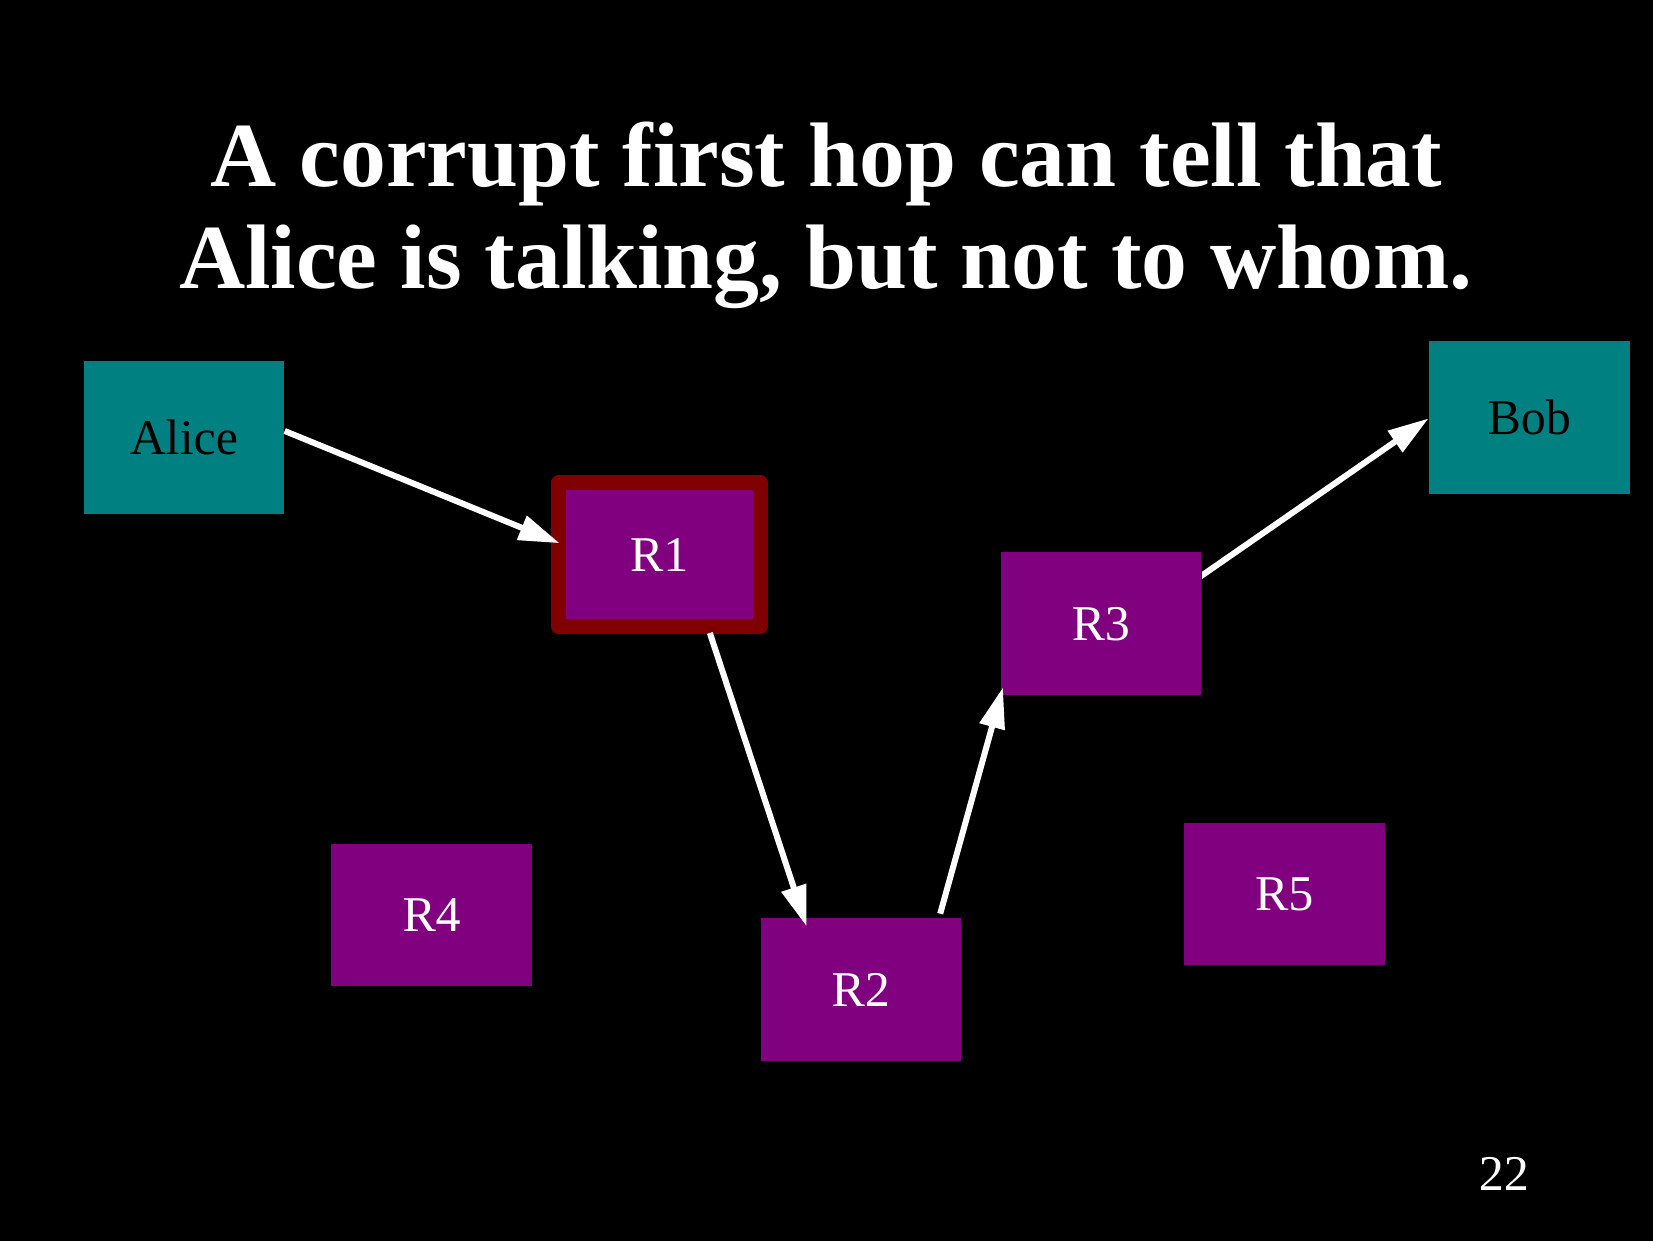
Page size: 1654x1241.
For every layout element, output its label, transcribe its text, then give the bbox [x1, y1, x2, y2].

text_box R3 [1000, 551, 1202, 696]
text_box R1 [558, 482, 761, 627]
text_box R4 [330, 843, 533, 987]
text_box Bob [1428, 340, 1631, 495]
text_box R5 [1183, 822, 1386, 966]
title A corrupt first hop can tell that Alice is talking, but not to whom. [121, 95, 1534, 318]
text_box Alice [83, 360, 285, 515]
text_box R2 [760, 917, 962, 1062]
